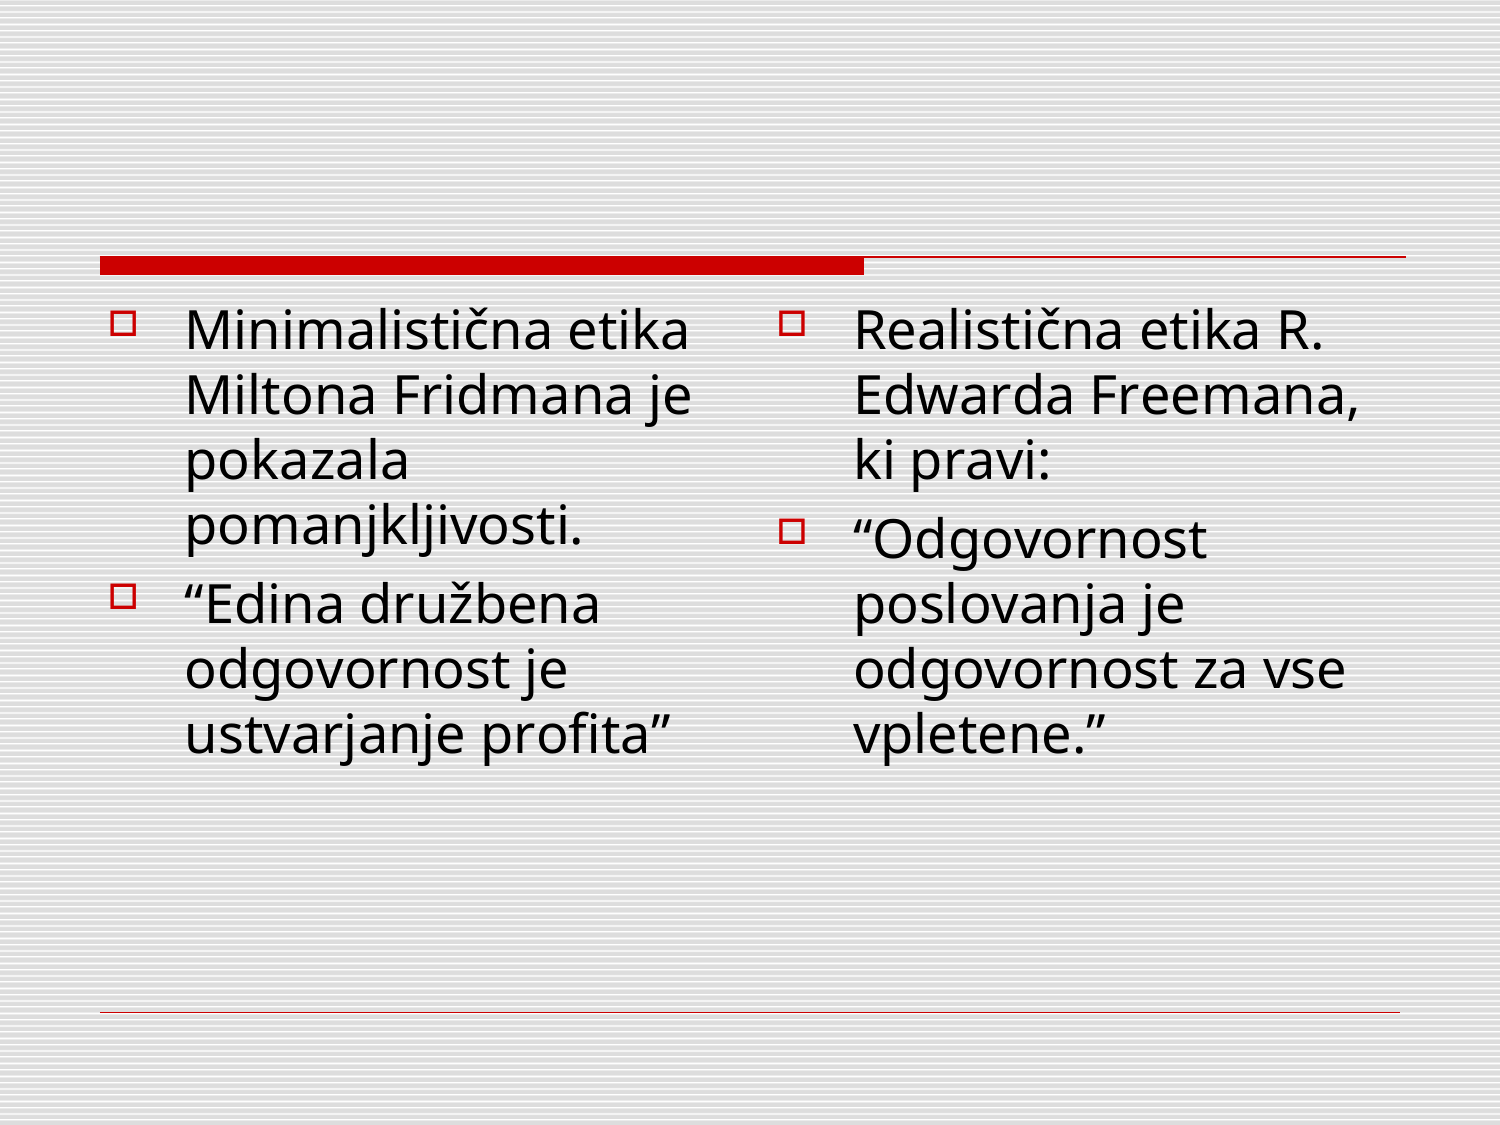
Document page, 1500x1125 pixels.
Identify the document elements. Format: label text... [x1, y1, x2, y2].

picture [0, 0, 1500, 1125]
list Minimalistična etika Miltona Fridmana je pokazala pomanjkljivosti. “Edina družbena odgovornost je ustvarjanje profita” [92, 287, 738, 988]
list Realistična etika R. Edwarda Freemana, ki pravi: “Odgovornost poslovanja je odgovornost za vse vpletene.” [761, 287, 1406, 988]
